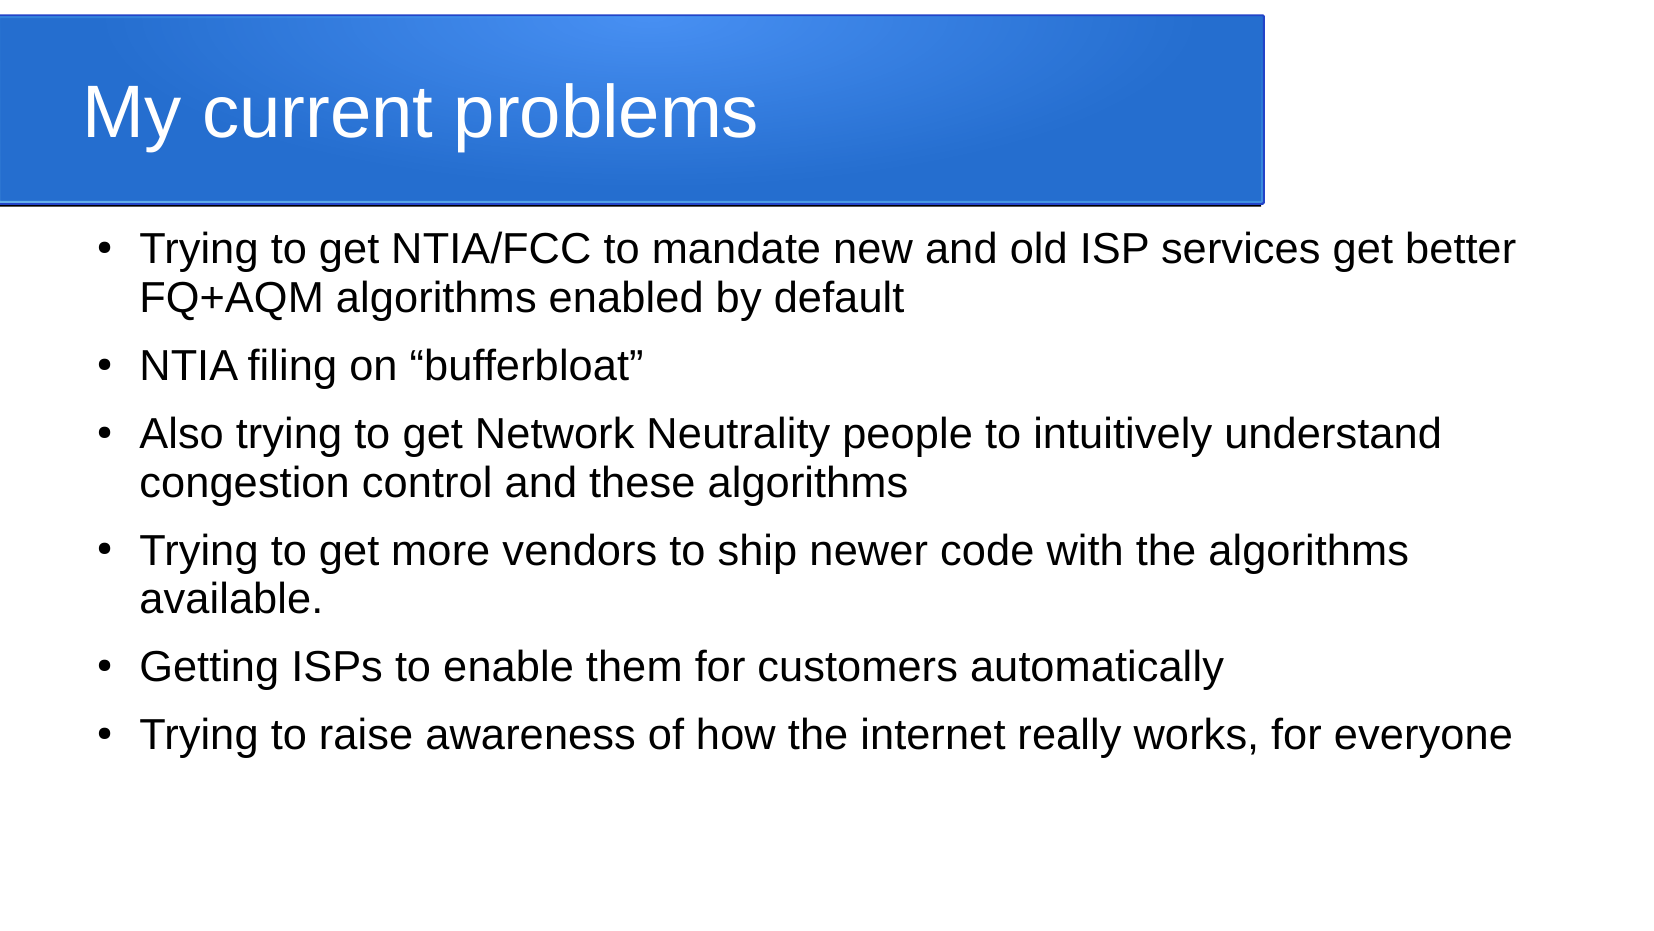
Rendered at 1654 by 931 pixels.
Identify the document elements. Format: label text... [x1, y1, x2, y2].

list Trying to get NTIA/FCC to mandate new and old ISP services get better FQ+AQM algorithms enabled by default NTIA filing on “bufferbloat” Also trying to get Network Neutrality people to intuitively understand congestion control and these algorithms Trying to get more vendors to ship newer code with the algorithms available. Getting ISPs to enable them for customers automatically Trying to raise awareness of how the internet really works, for everyone [82, 224, 1571, 764]
title My current problems [82, 35, 1235, 189]
